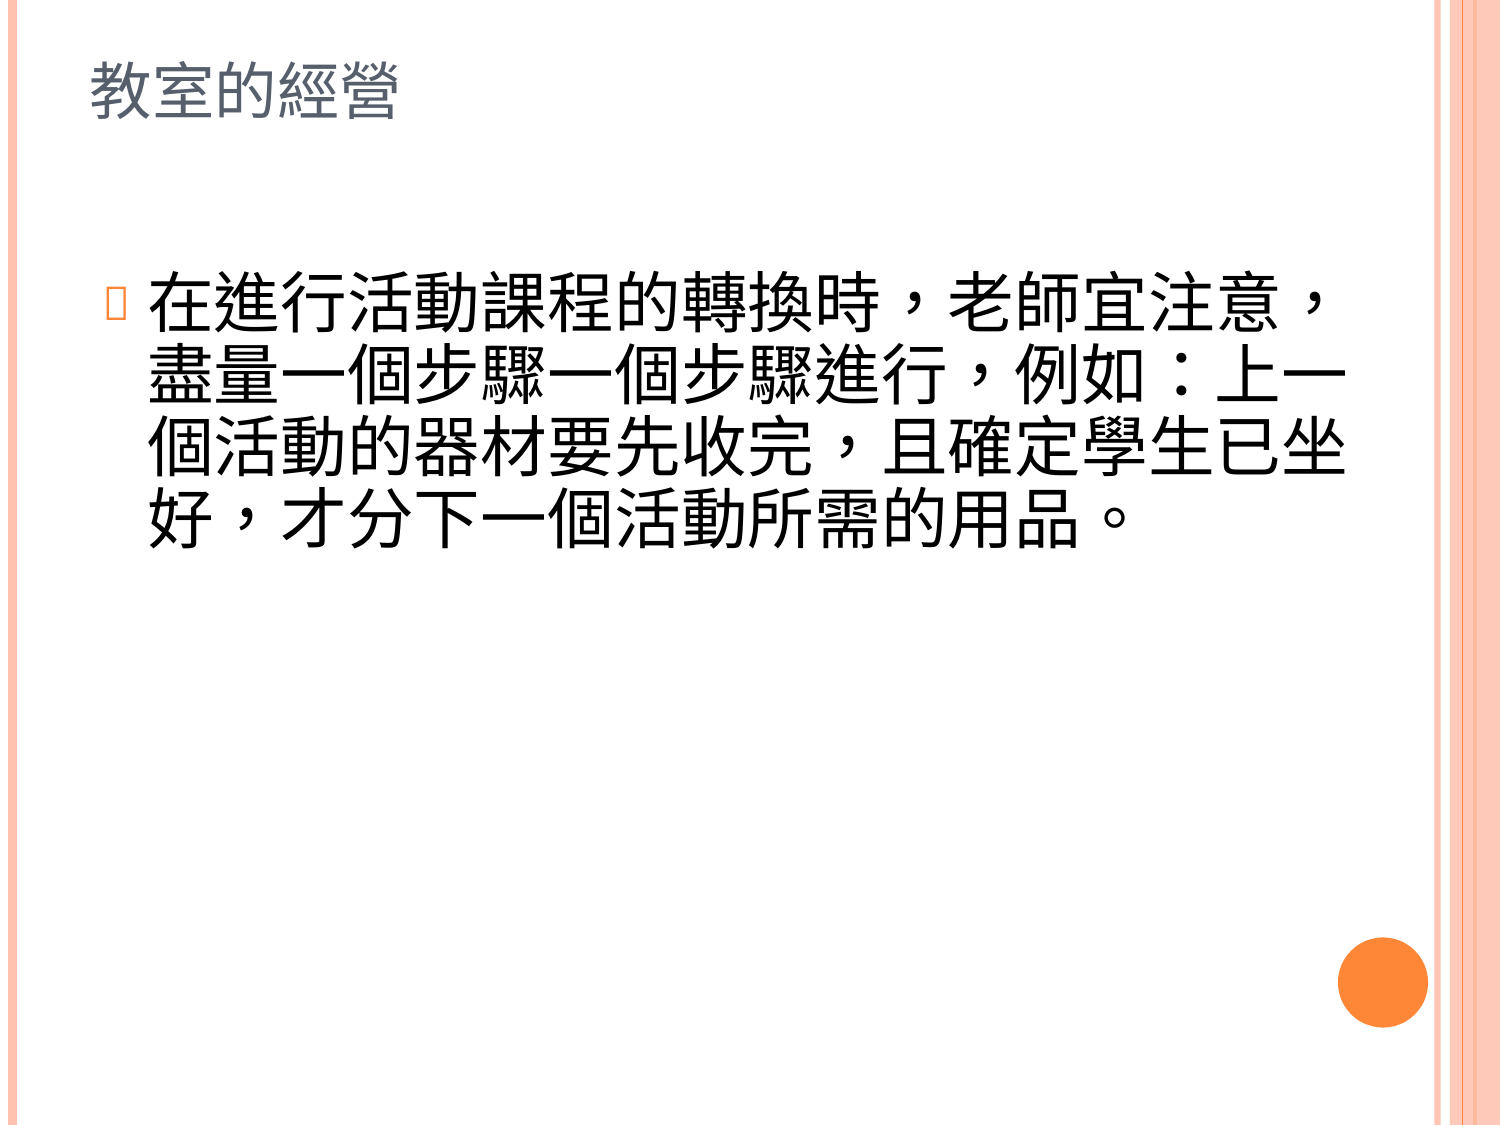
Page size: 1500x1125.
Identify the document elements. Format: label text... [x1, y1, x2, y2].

list 在進行活動課程的轉換時，老師宜注意，盡量一個步驟一個步驟進行，例如：上一個活動的器材要先收完，且確定學生已坐好，才分下一個活動所需的用品。 [87, 262, 1413, 1071]
title 教室的經營 [75, 45, 1300, 233]
